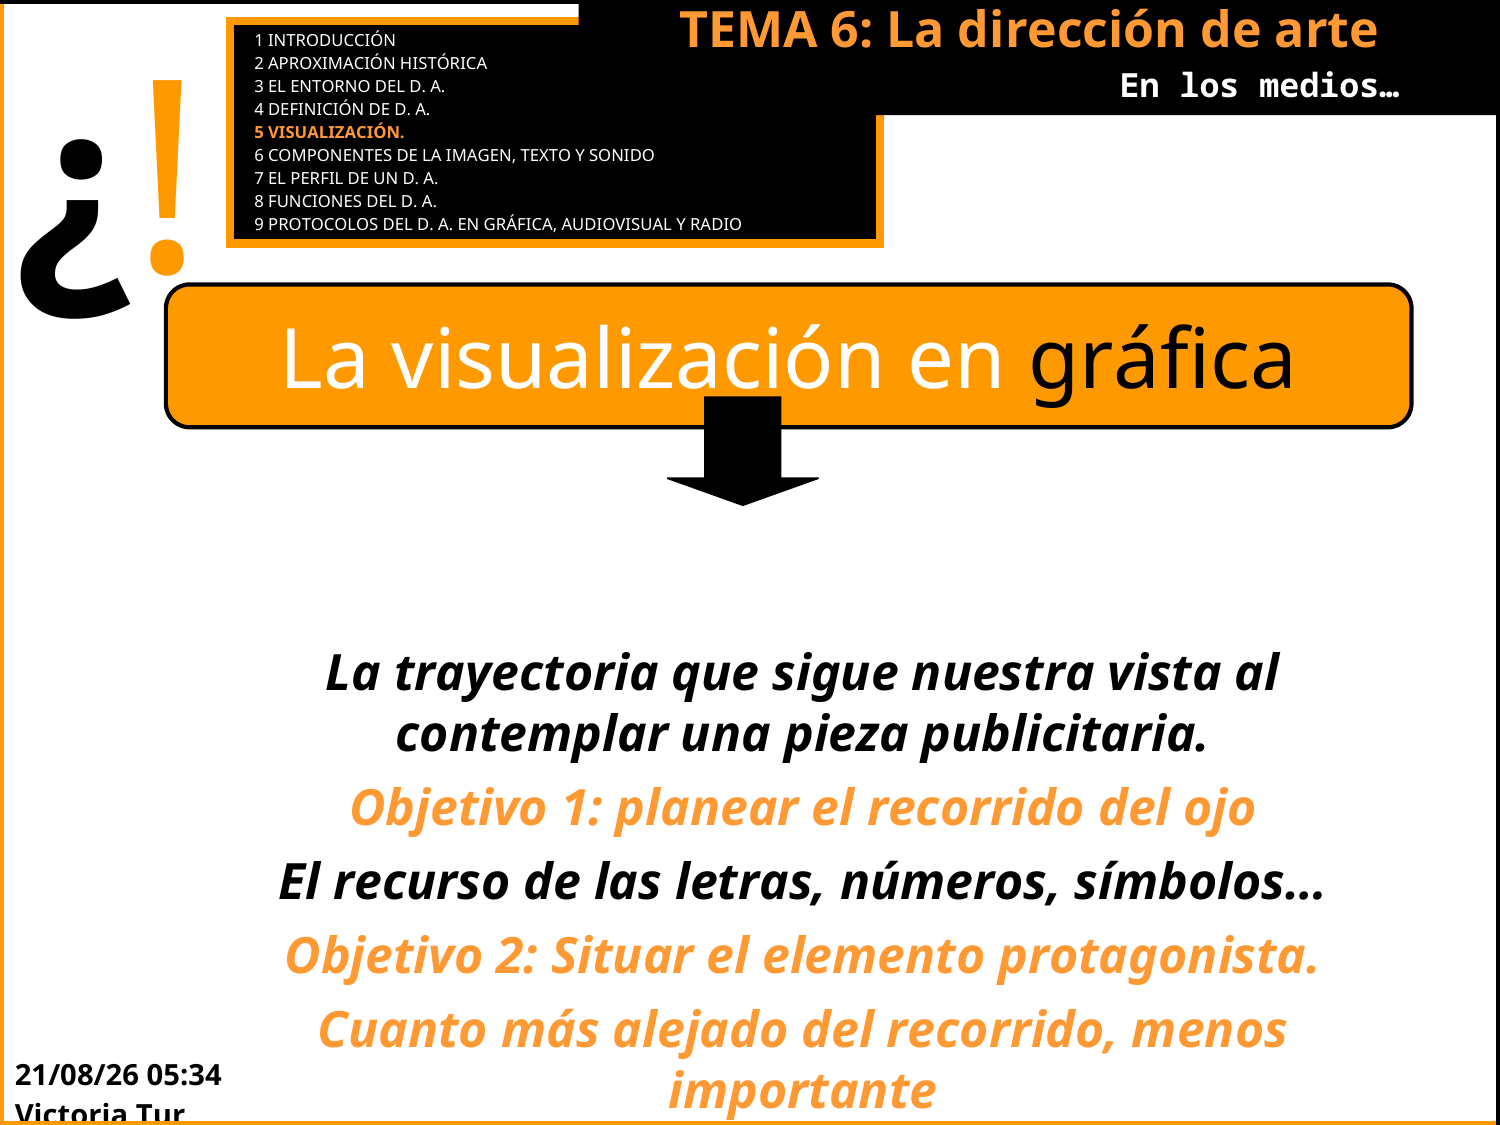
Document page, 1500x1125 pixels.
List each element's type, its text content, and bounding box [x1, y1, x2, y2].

text_box La trayectoria que sigue nuestra vista al contemplar una pieza publicitaria. Objetivo 1: planear el recorrido del ojo El recurso de las letras, números, símbolos… Objetivo 2: Situar el elemento protagonista. Cuanto más alejado del recorrido, menos importante [171, 633, 1436, 1125]
text_box La visualización en gráfica [165, 284, 1412, 428]
text_box [667, 397, 819, 506]
text_box 1 INTRODUCCIÓN 2 APROXIMACIÓN HISTÓRICA 3 EL ENTORNO DEL D. A. 4 DEFINICIÓN DE D. A. 5 VISUALIZACIÓN. 6 COMPONENTES DE LA IMAGEN, TEXTO Y SONIDO 7 EL PERFIL DE UN D. A. 8 FUNCIONES DEL D. A. 9 PROTOCOLOS DEL D. A. EN GRÁFICA, AUDIOVISUAL Y RADIO [230, 20, 880, 244]
text_box TEMA 6: La dirección de arte En los medios… [578, 0, 1500, 116]
